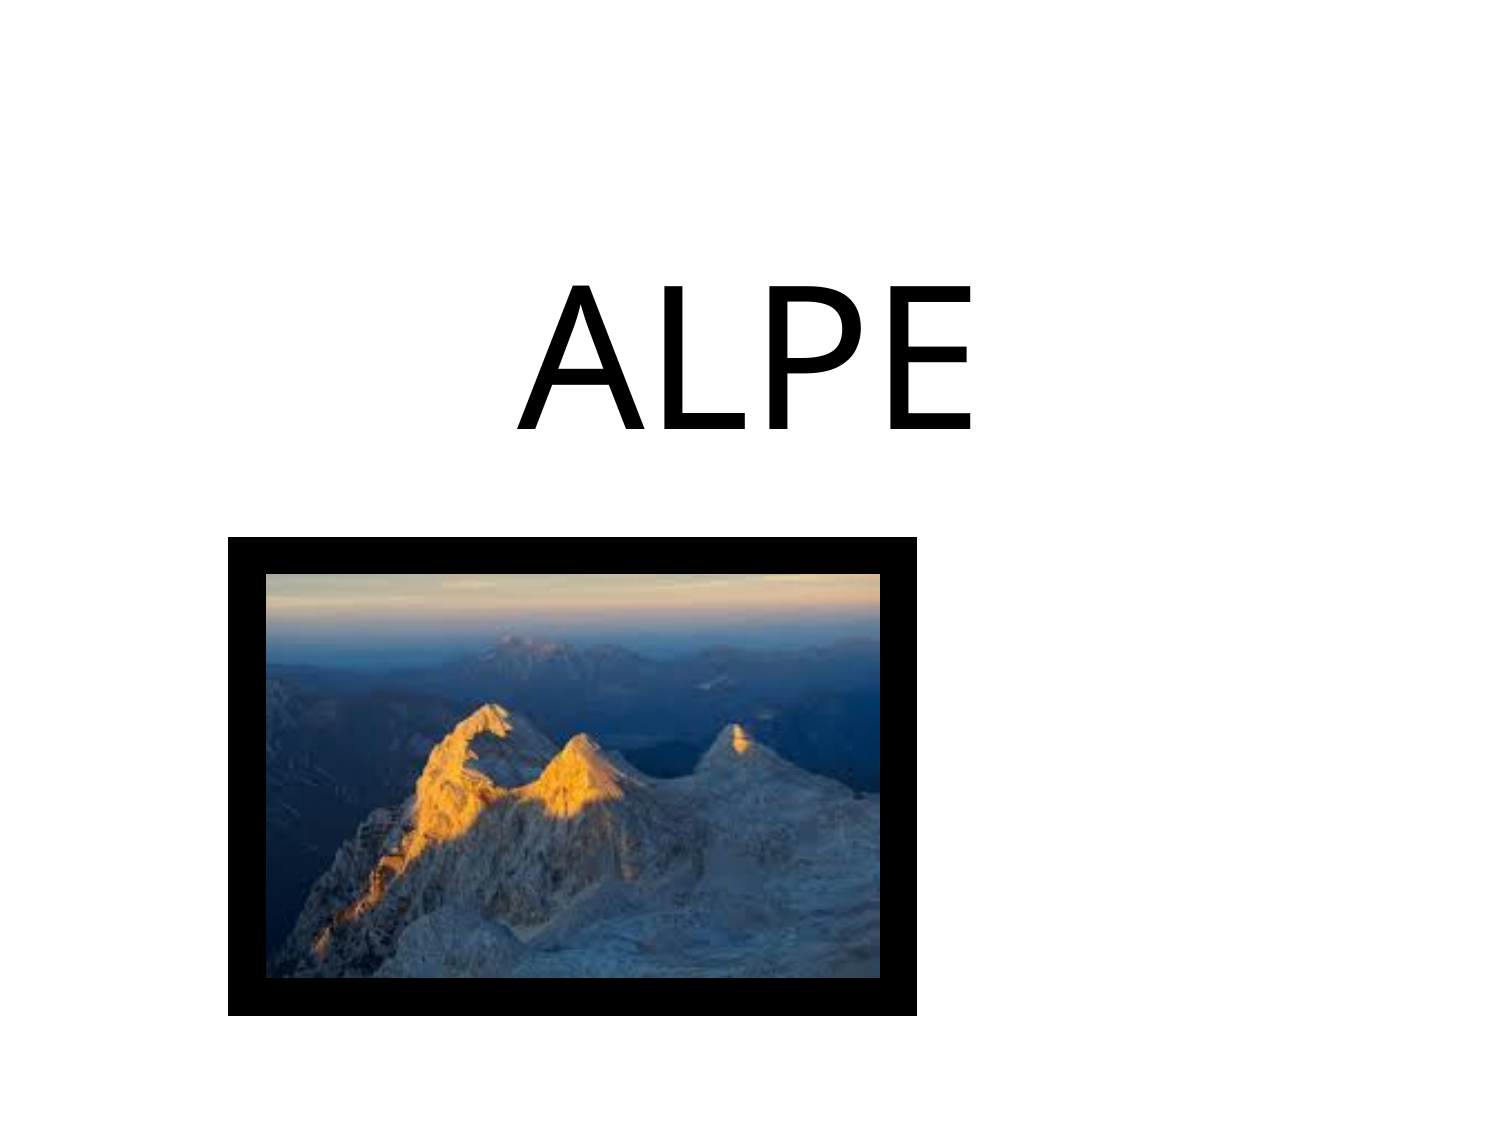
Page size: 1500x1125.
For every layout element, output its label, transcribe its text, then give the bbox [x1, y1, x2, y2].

title ALPE [112, 349, 1388, 591]
picture [265, 574, 880, 979]
